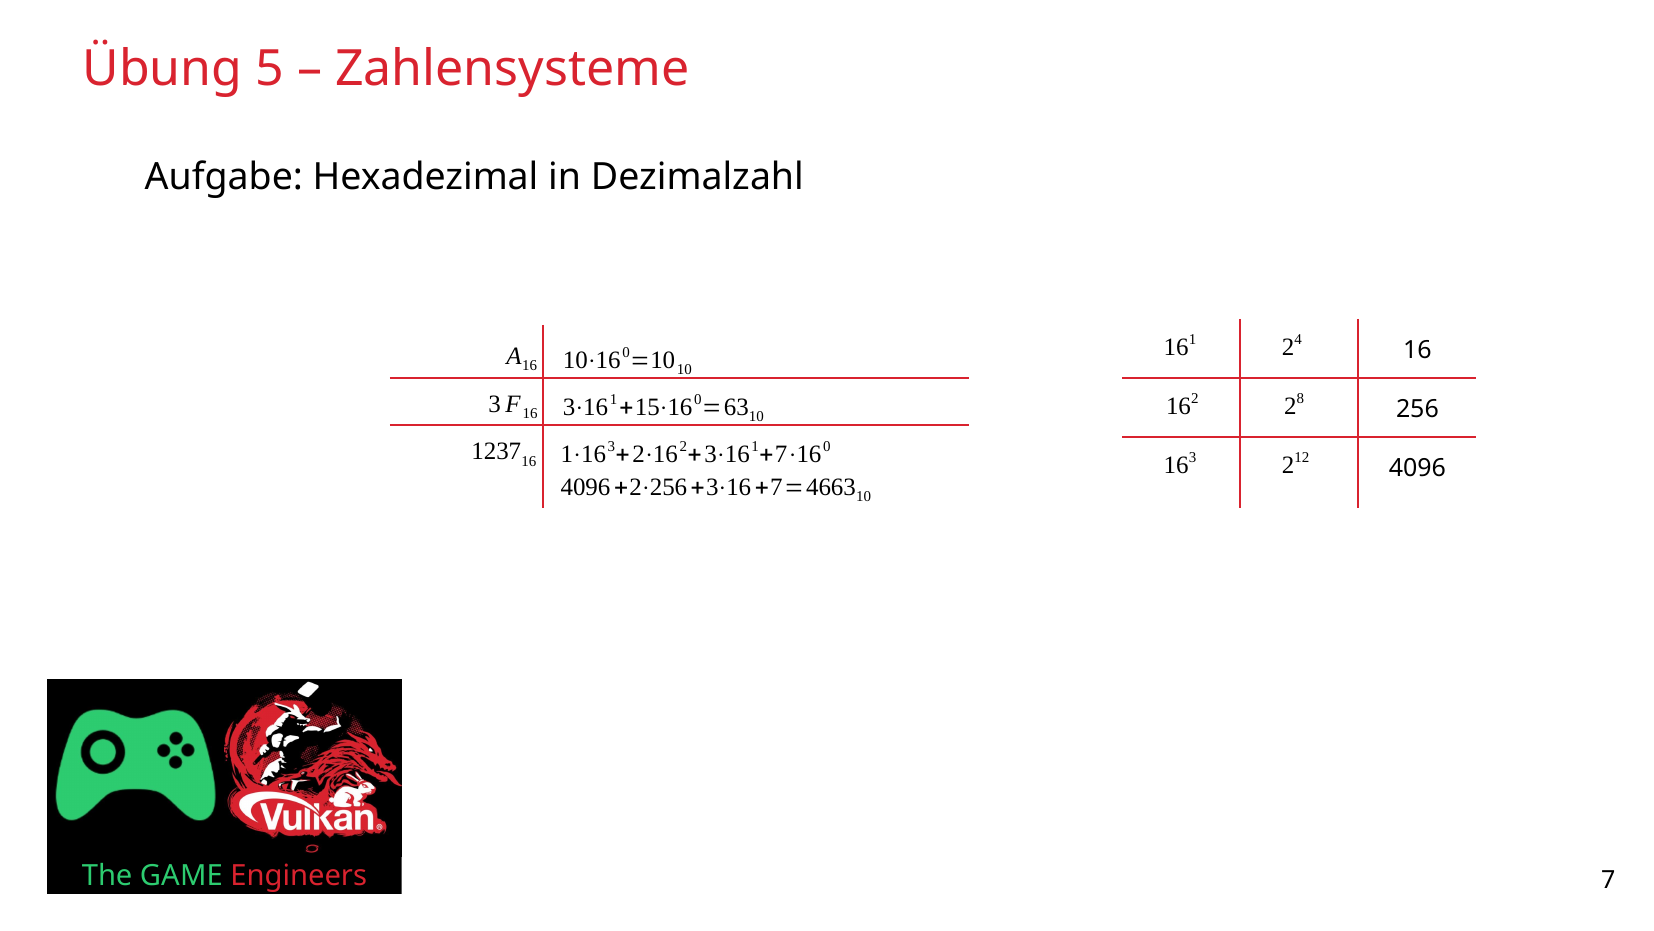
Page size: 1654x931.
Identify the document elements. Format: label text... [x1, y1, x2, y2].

text_box 16 [1358, 318, 1477, 378]
chart [554, 473, 877, 505]
chart [556, 343, 698, 378]
chart [1159, 389, 1205, 421]
chart [556, 390, 770, 424]
chart [1277, 389, 1311, 421]
picture [47, 679, 402, 857]
chart [1275, 448, 1316, 481]
chart [1275, 330, 1309, 362]
chart [1157, 448, 1203, 481]
chart [465, 438, 544, 470]
title Übung 5 – Zahlensysteme [82, 36, 1571, 96]
chart [554, 437, 837, 469]
chart [1157, 330, 1203, 362]
text_box 256 [1358, 378, 1477, 437]
chart [497, 342, 544, 374]
text_box 4096 [1358, 437, 1477, 497]
text_box Aufgabe: Hexadezimal in Dezimalzahl [129, 141, 1489, 245]
chart [482, 390, 544, 423]
